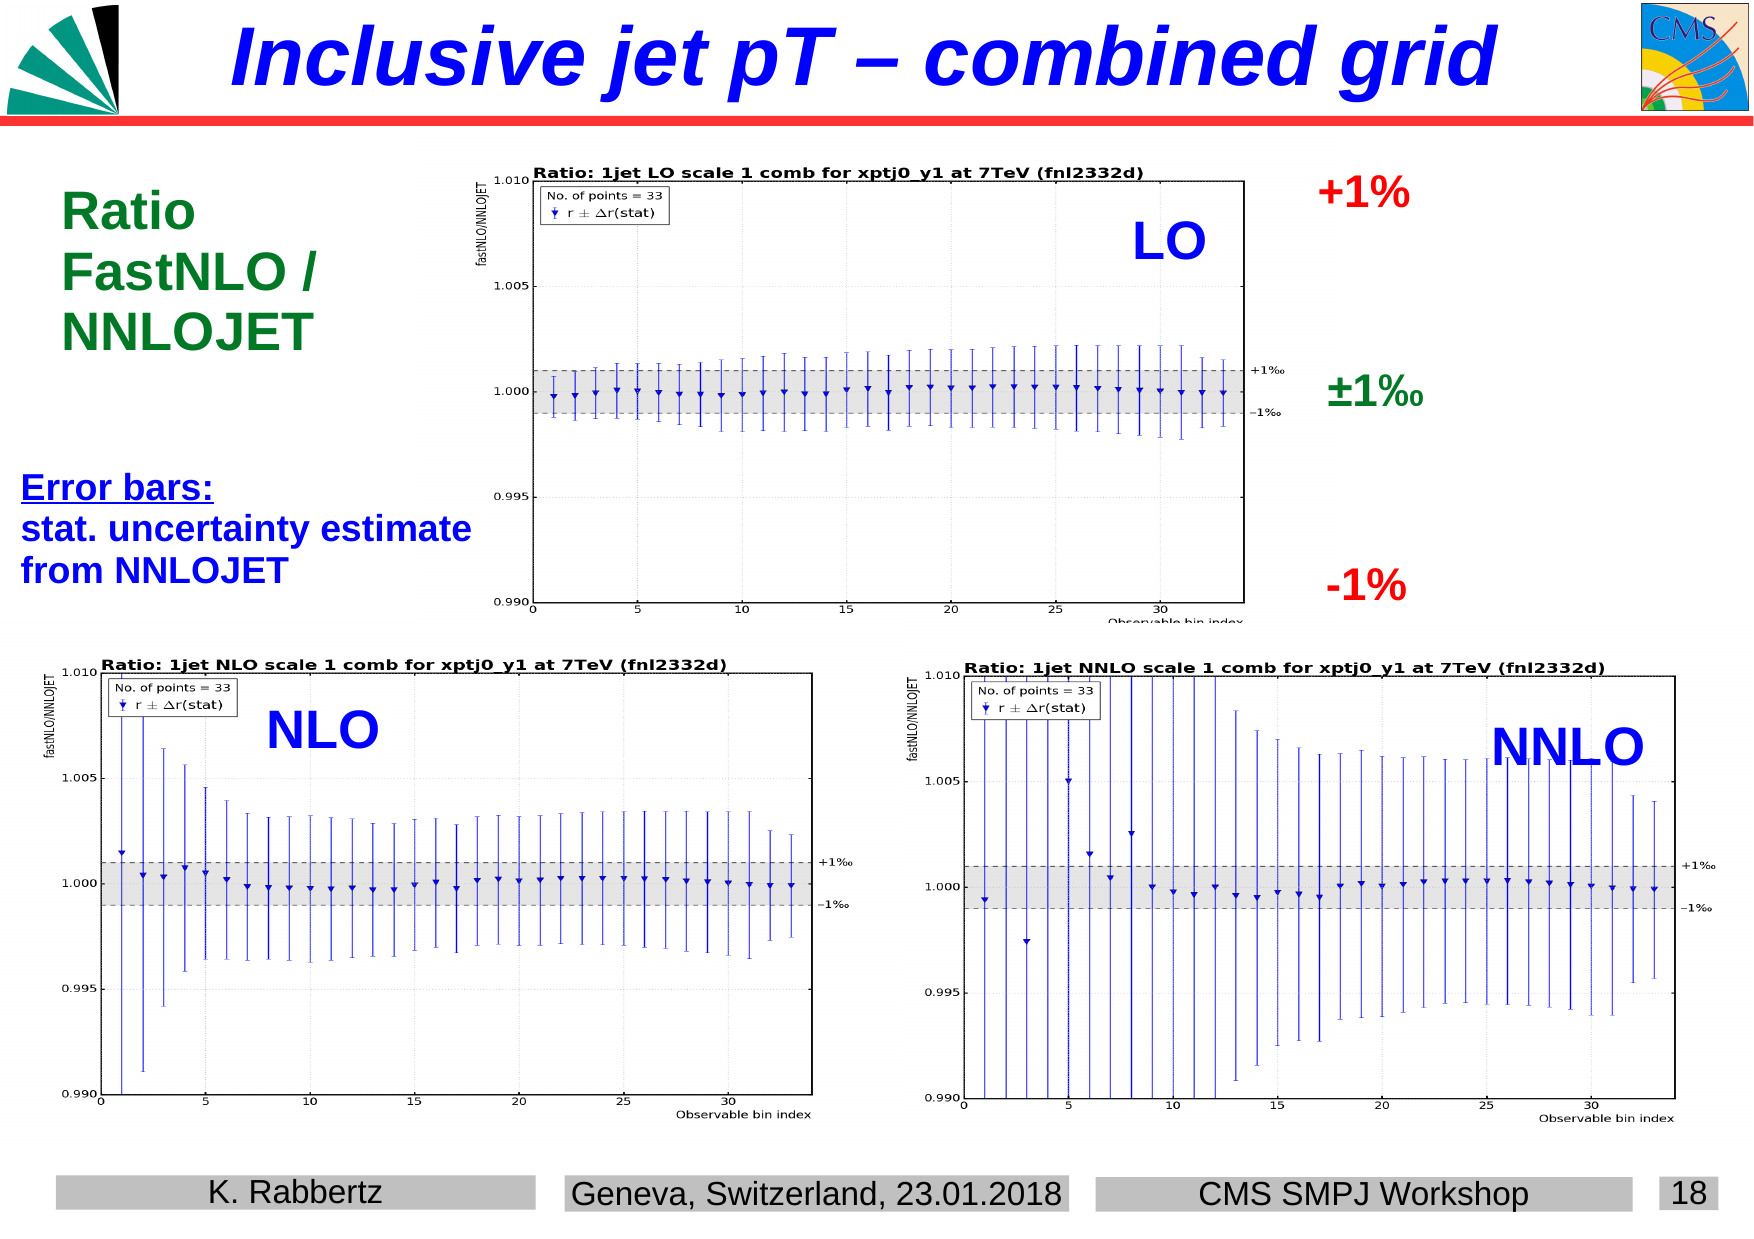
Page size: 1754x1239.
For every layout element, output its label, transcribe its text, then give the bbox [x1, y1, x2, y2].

title Inclusive jet pT – combined grid [123, 0, 1606, 114]
text_box NNLO [1479, 710, 1658, 783]
picture [1641, 3, 1749, 111]
text_box -1% [1313, 553, 1420, 617]
text_box Error bars: stat. uncertainty estimate from NNLOJET [8, 460, 488, 605]
text_box ±1‰ [1315, 359, 1437, 423]
text_box NLO [254, 693, 397, 767]
picture [7, 5, 119, 116]
text_box +1% [1305, 160, 1423, 224]
text_box LO [1120, 204, 1220, 278]
picture [0, 128, 1754, 1151]
text_box Ratio FastNLO / NNLOJET [49, 174, 345, 369]
